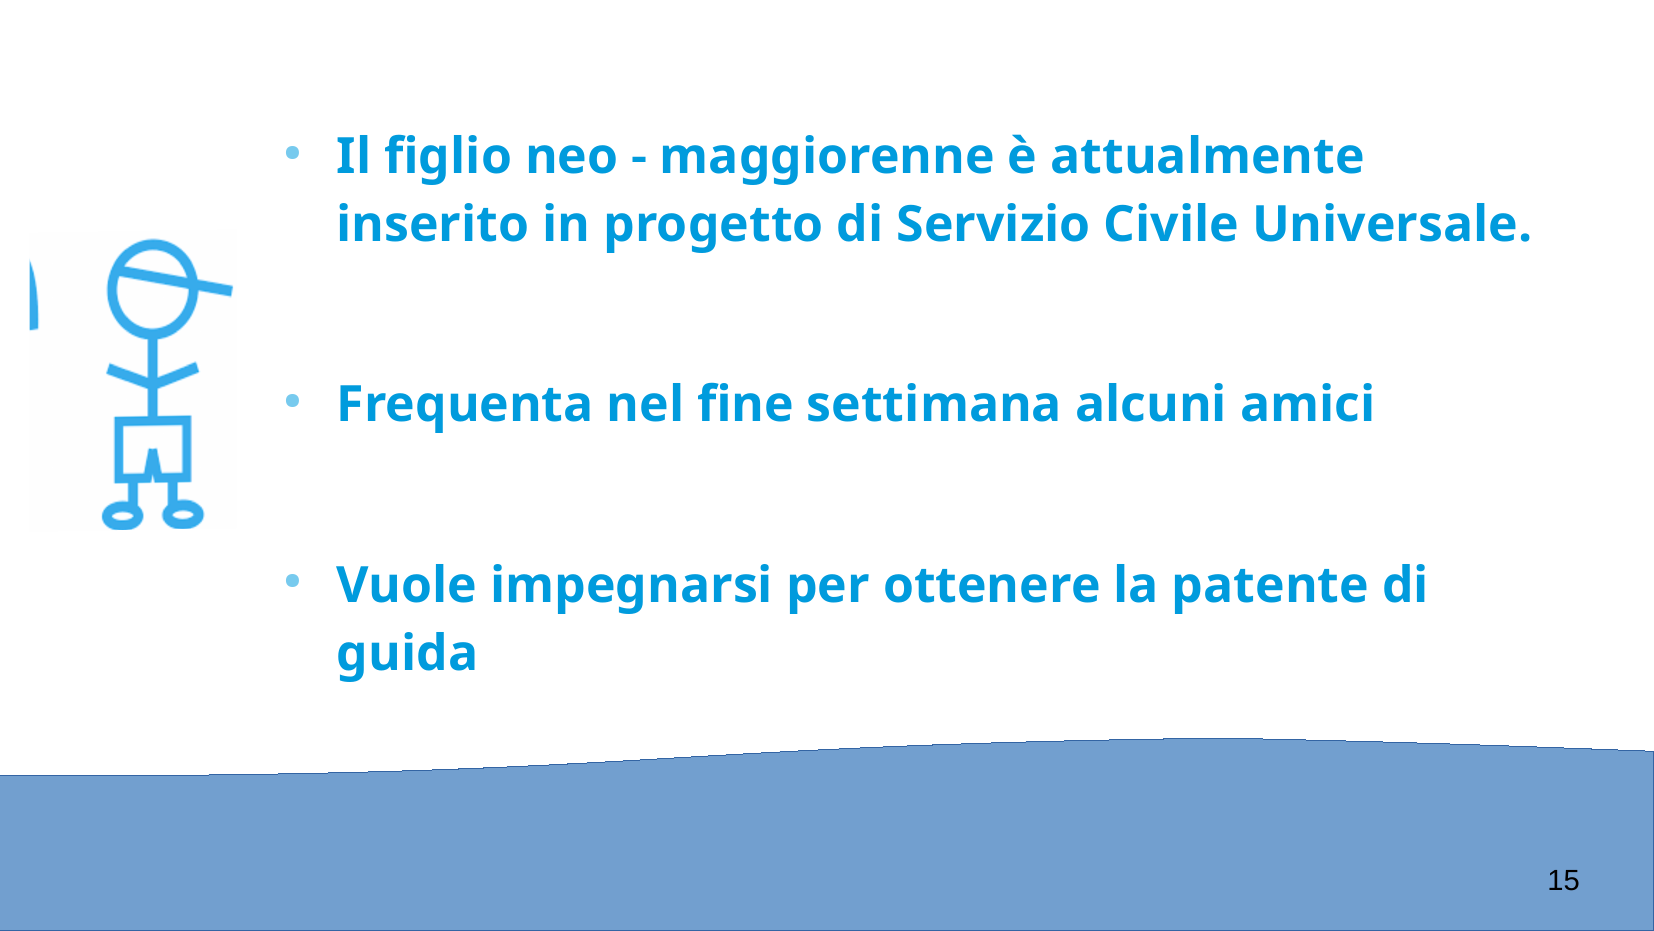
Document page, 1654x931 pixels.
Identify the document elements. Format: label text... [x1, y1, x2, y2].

picture [29, 229, 237, 532]
list Il figlio neo - maggiorenne è attualmente inserito in progetto di Servizio Civile Universale. Frequenta nel fine settimana alcuni amici Vuole impegnarsi per ottenere la patente di guida [265, 30, 1565, 709]
